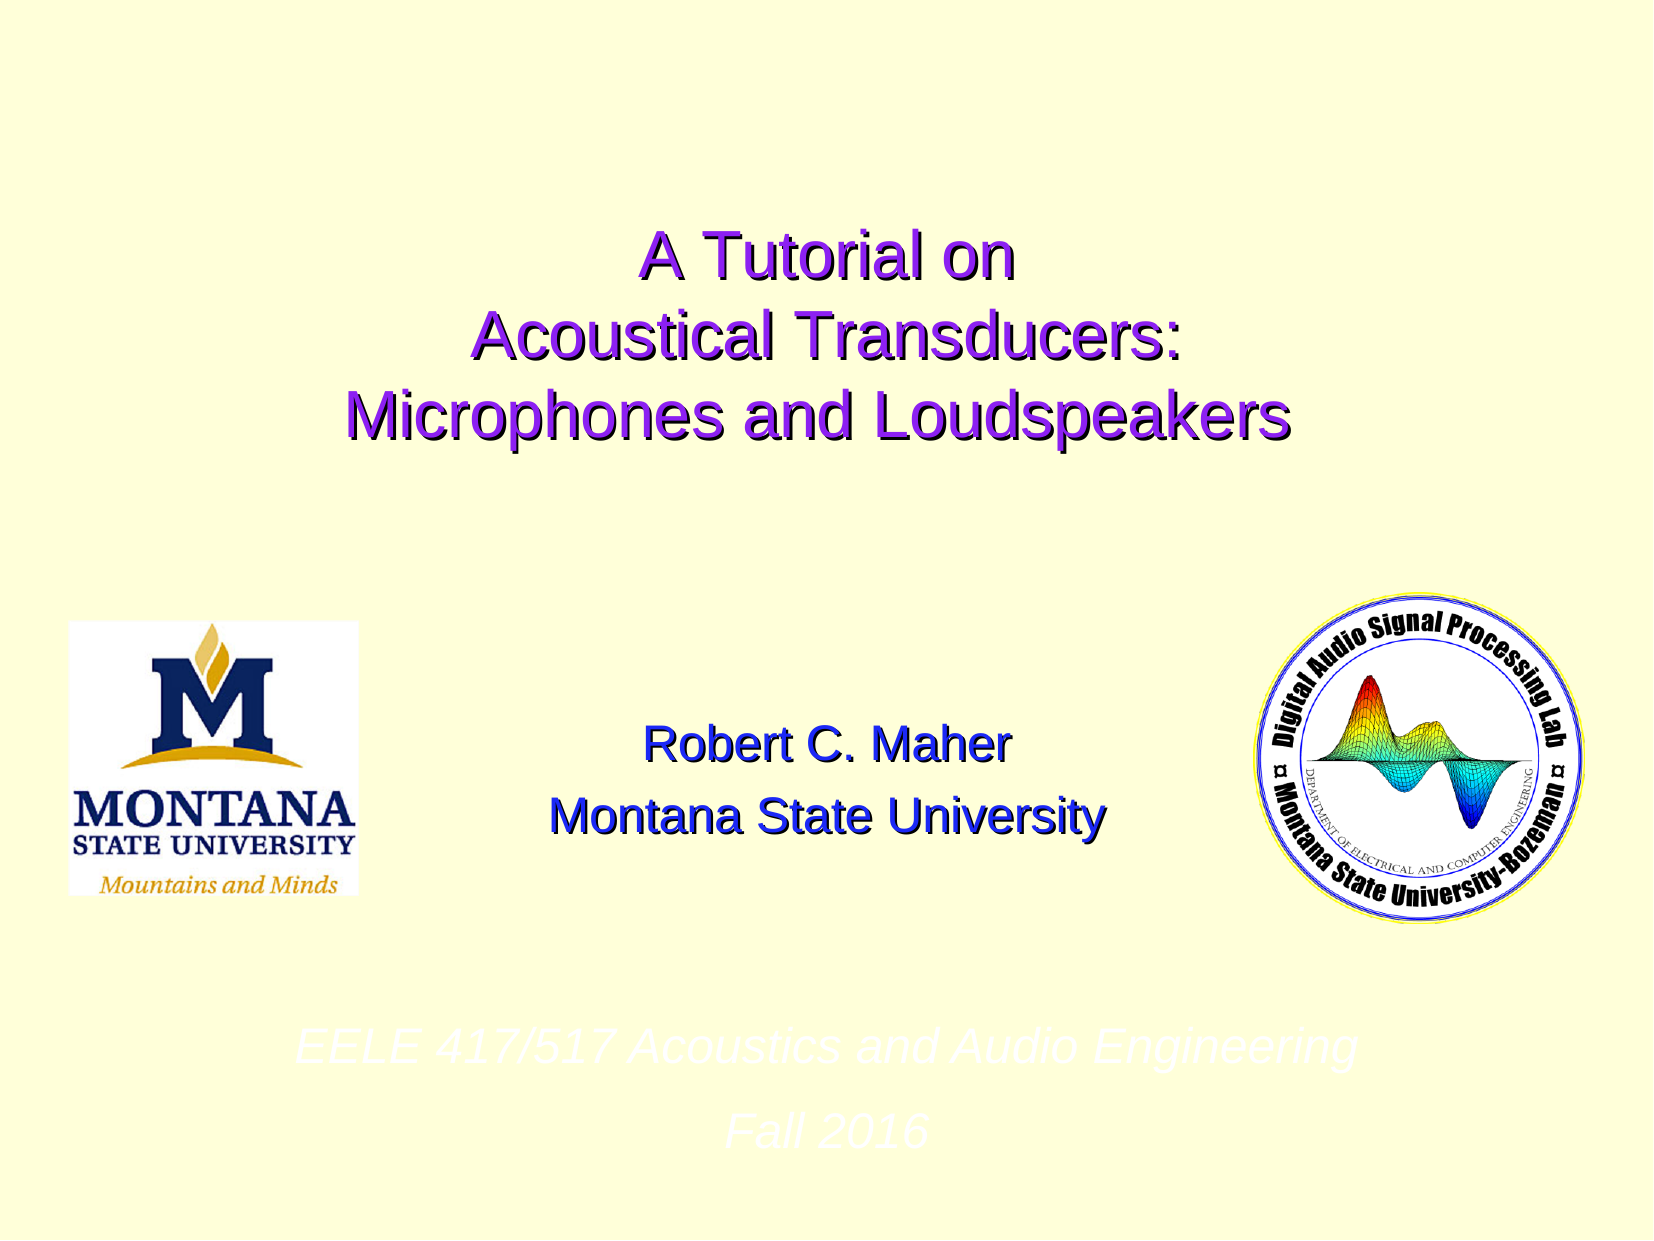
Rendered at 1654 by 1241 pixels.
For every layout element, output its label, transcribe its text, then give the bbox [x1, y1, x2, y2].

text_box Fall 2016 [592, 1091, 1061, 1166]
picture [68, 620, 359, 896]
subtitle Robert C. Maher Montana State University [248, 702, 1406, 1005]
text_box EELE 417/517 Acoustics and Audio Engineering [161, 1005, 1492, 1081]
picture [1253, 592, 1585, 924]
title A Tutorial on Acoustical Transducers: Microphones and Loudspeakers [124, 82, 1530, 579]
